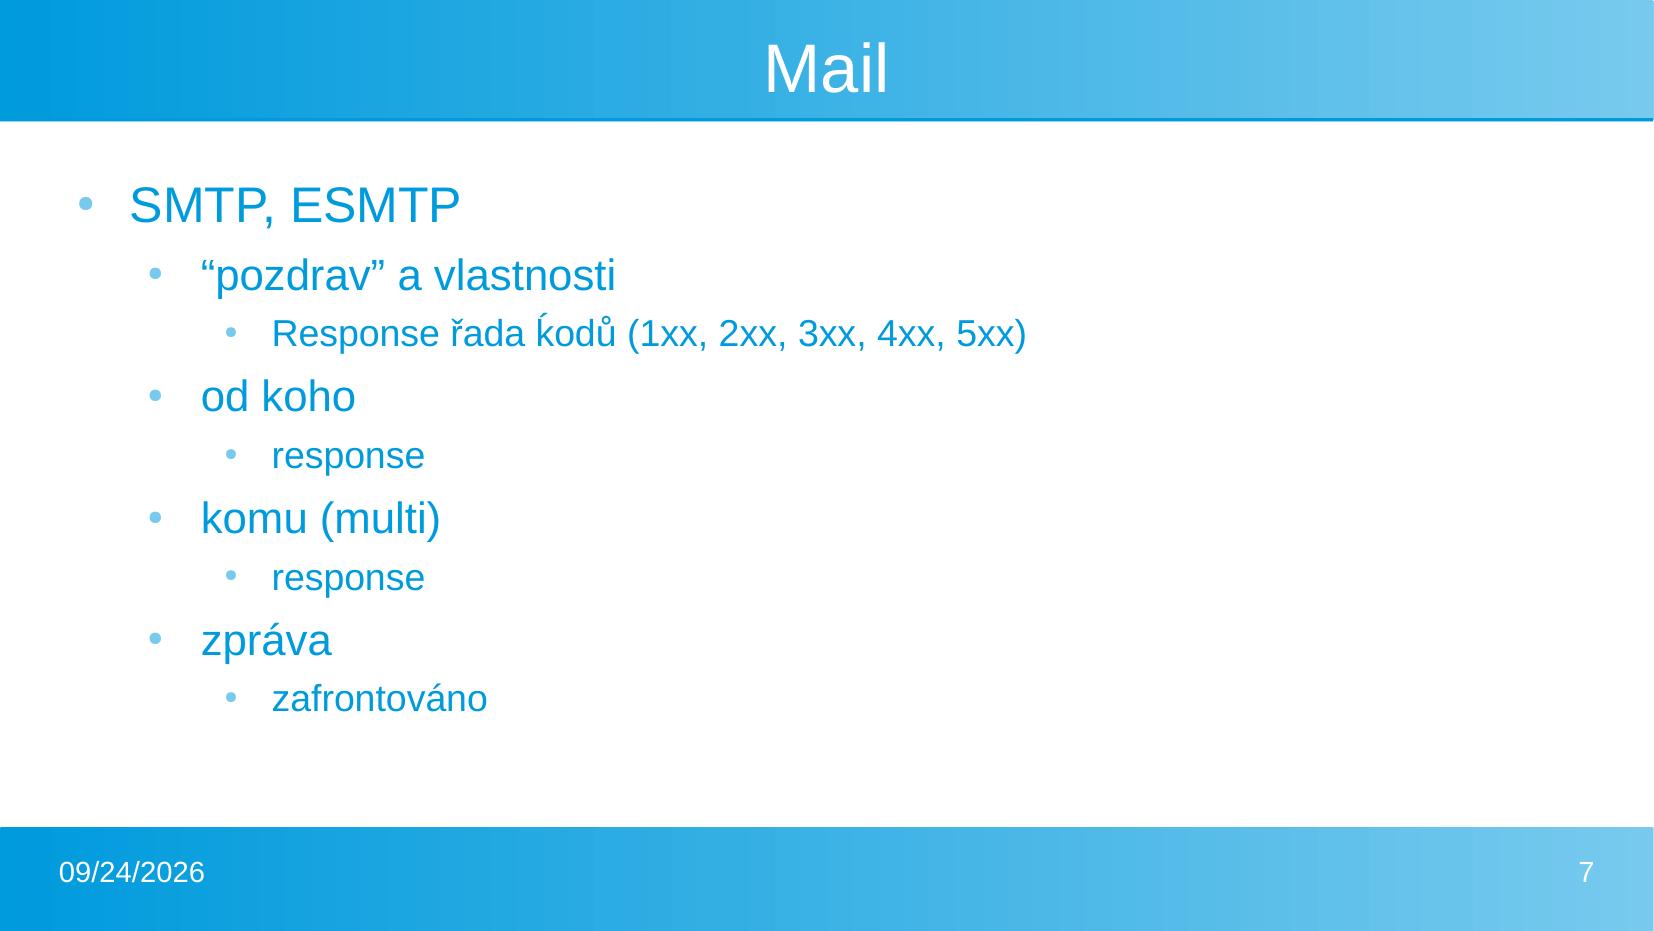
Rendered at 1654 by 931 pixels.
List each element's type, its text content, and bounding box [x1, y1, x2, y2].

list SMTP, ESMTP “pozdrav” a vlastnosti Response řada ḱodů (1xx, 2xx, 3xx, 4xx, 5xx) od koho response komu (multi) response zpráva zafrontováno [59, 177, 1595, 768]
title Mail [59, 29, 1595, 108]
